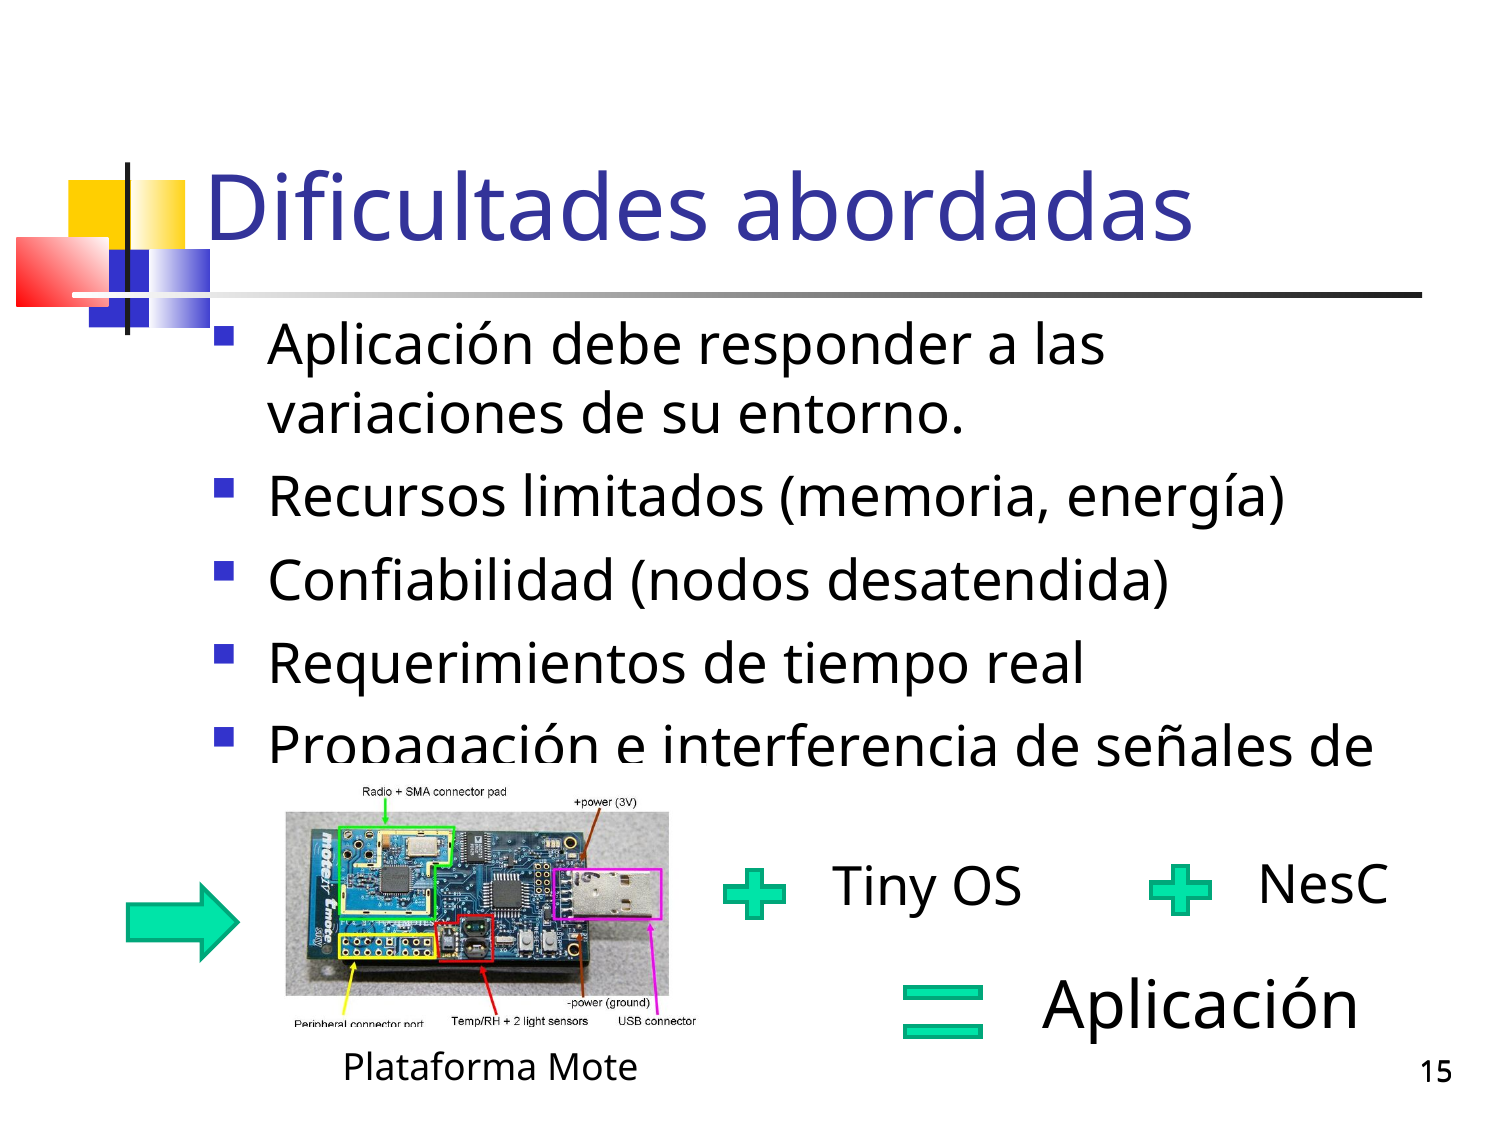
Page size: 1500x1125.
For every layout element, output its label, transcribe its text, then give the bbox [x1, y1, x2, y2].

text_box <number> [1155, 1050, 1468, 1100]
text_box Aplicación [1028, 954, 1487, 1050]
list Aplicación debe responder a las variaciones de su entorno. Recursos limitados (memoria, energía) Confiabilidad (nodos desatendida) Requerimientos de tiempo real Propagación e interferencia de señales de RF [196, 301, 1422, 794]
text_box Tiny OS [817, 843, 1100, 925]
text_box NesC [1242, 841, 1429, 923]
title Dificultades abordadas [188, 35, 1269, 276]
text_box Plataforma Mote [327, 1035, 654, 1096]
picture [247, 763, 707, 1027]
